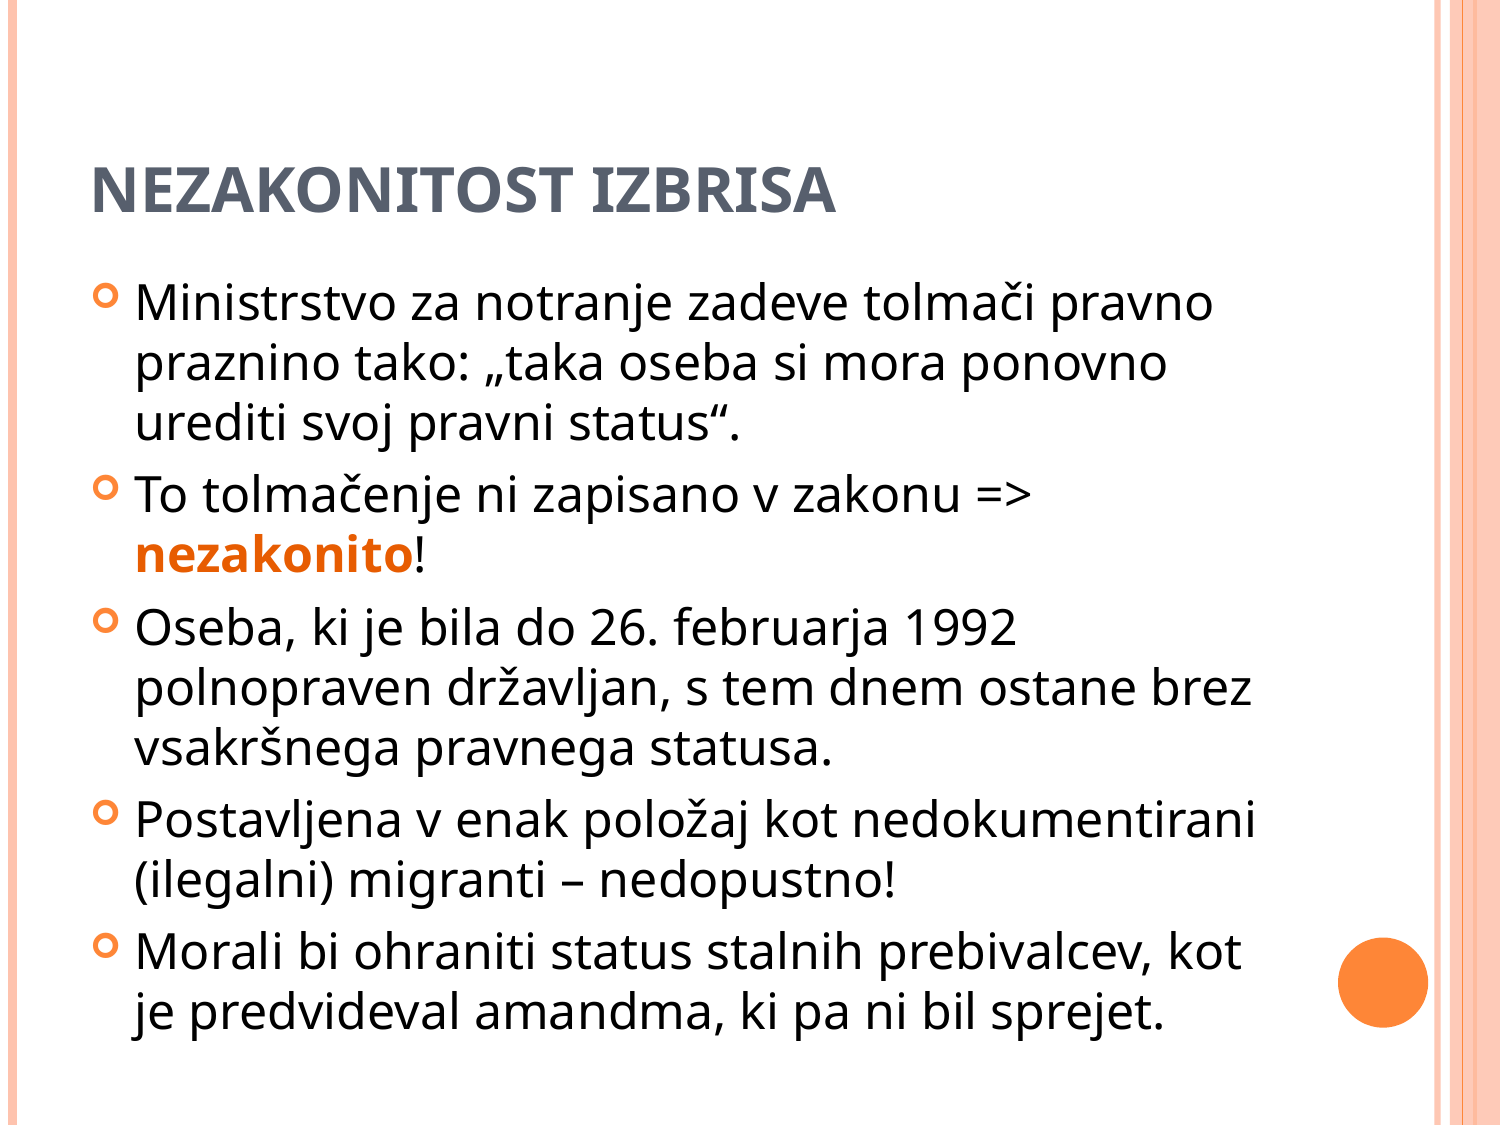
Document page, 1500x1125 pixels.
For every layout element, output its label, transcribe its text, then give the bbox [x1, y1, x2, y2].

list Ministrstvo za notranje zadeve tolmači pravno praznino tako: „taka oseba si mora ponovno urediti svoj pravni status“. To tolmačenje ni zapisano v zakonu => nezakonito! Oseba, ki je bila do 26. februarja 1992 polnopraven državljan, s tem dnem ostane brez vsakršnega pravnega statusa. Postavljena v enak položaj kot nedokumentirani (ilegalni) migranti – nedopustno! Morali bi ohraniti status stalnih prebivalcev, kot je predvideval amandma, ki pa ni bil sprejet. [74, 262, 1300, 1120]
title NEZAKONITOST IZBRISA [74, 44, 1300, 233]
